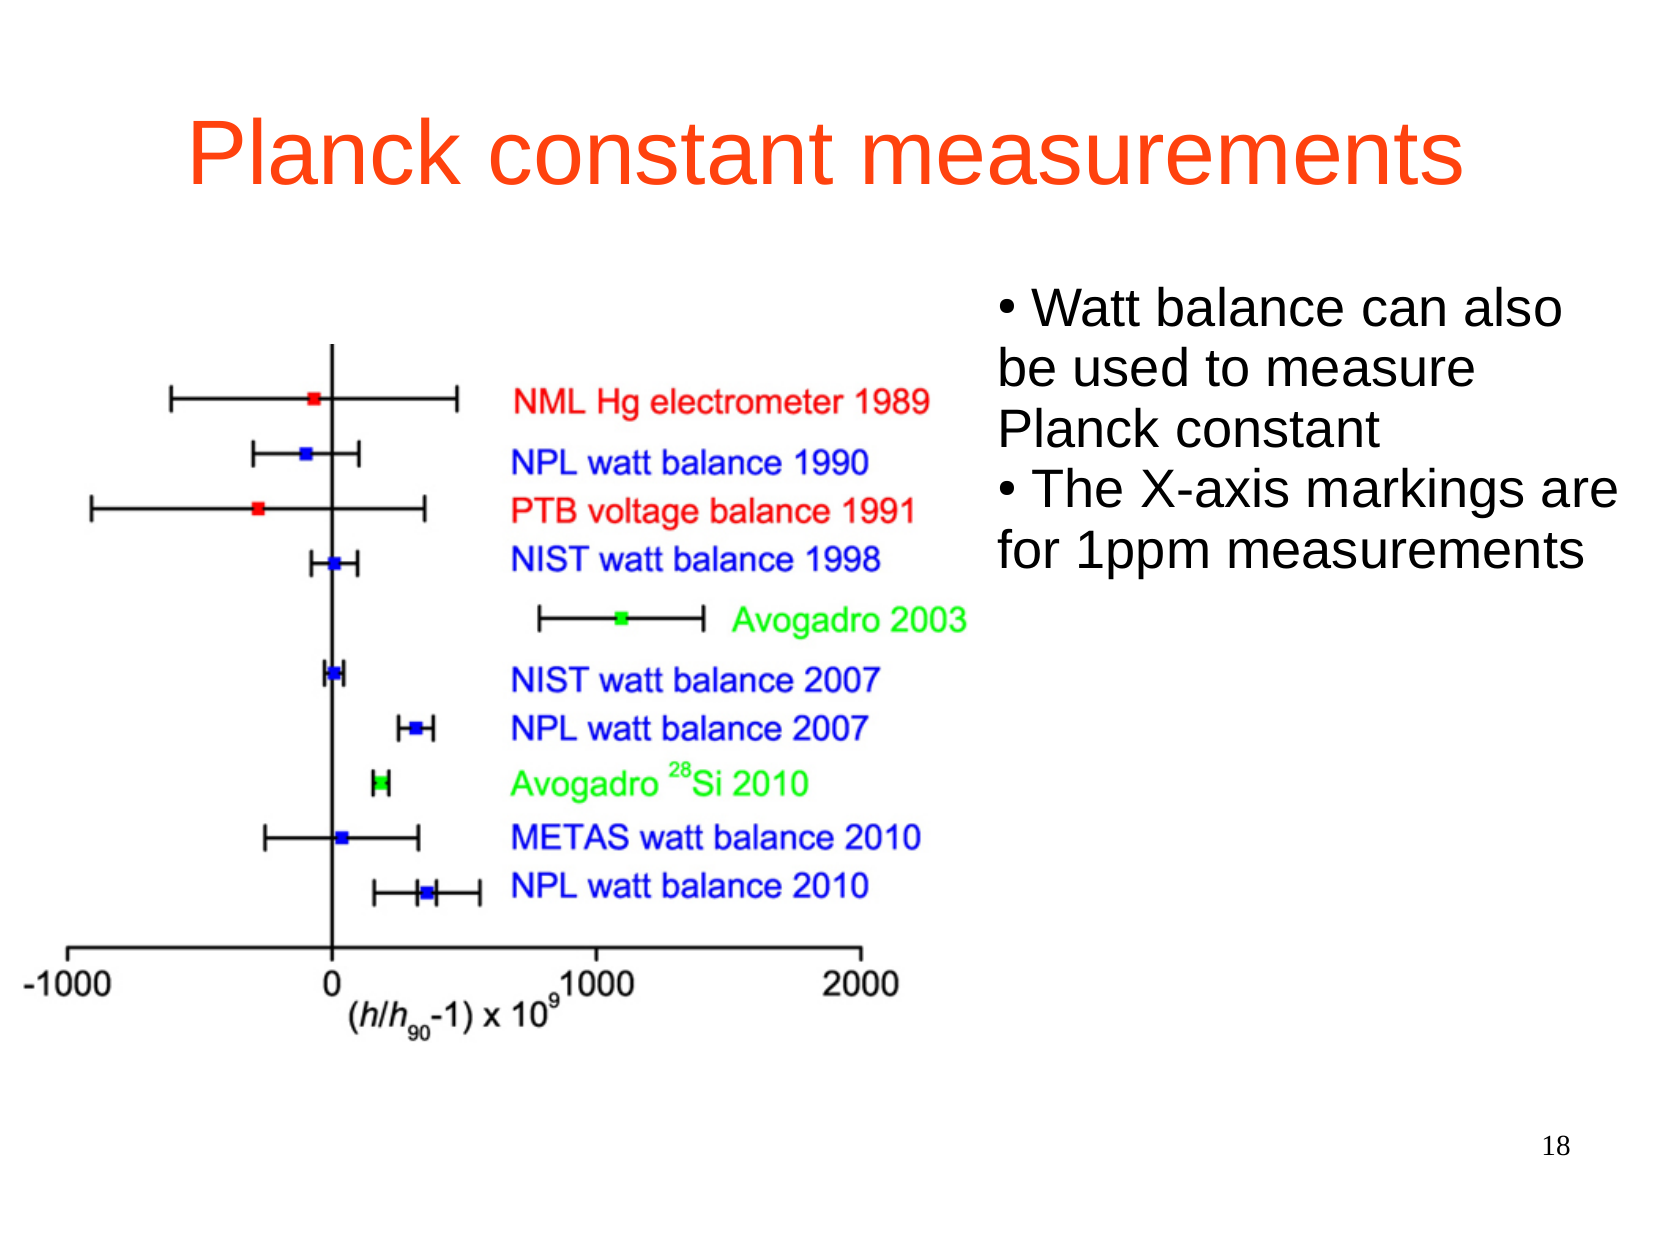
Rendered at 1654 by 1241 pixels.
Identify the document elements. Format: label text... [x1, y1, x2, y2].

title Planck constant measurements [82, 49, 1571, 257]
picture [22, 344, 968, 1046]
text_box Watt balance can also be used to measure Planck constant The X-axis markings are for 1ppm measurements [982, 270, 1636, 588]
